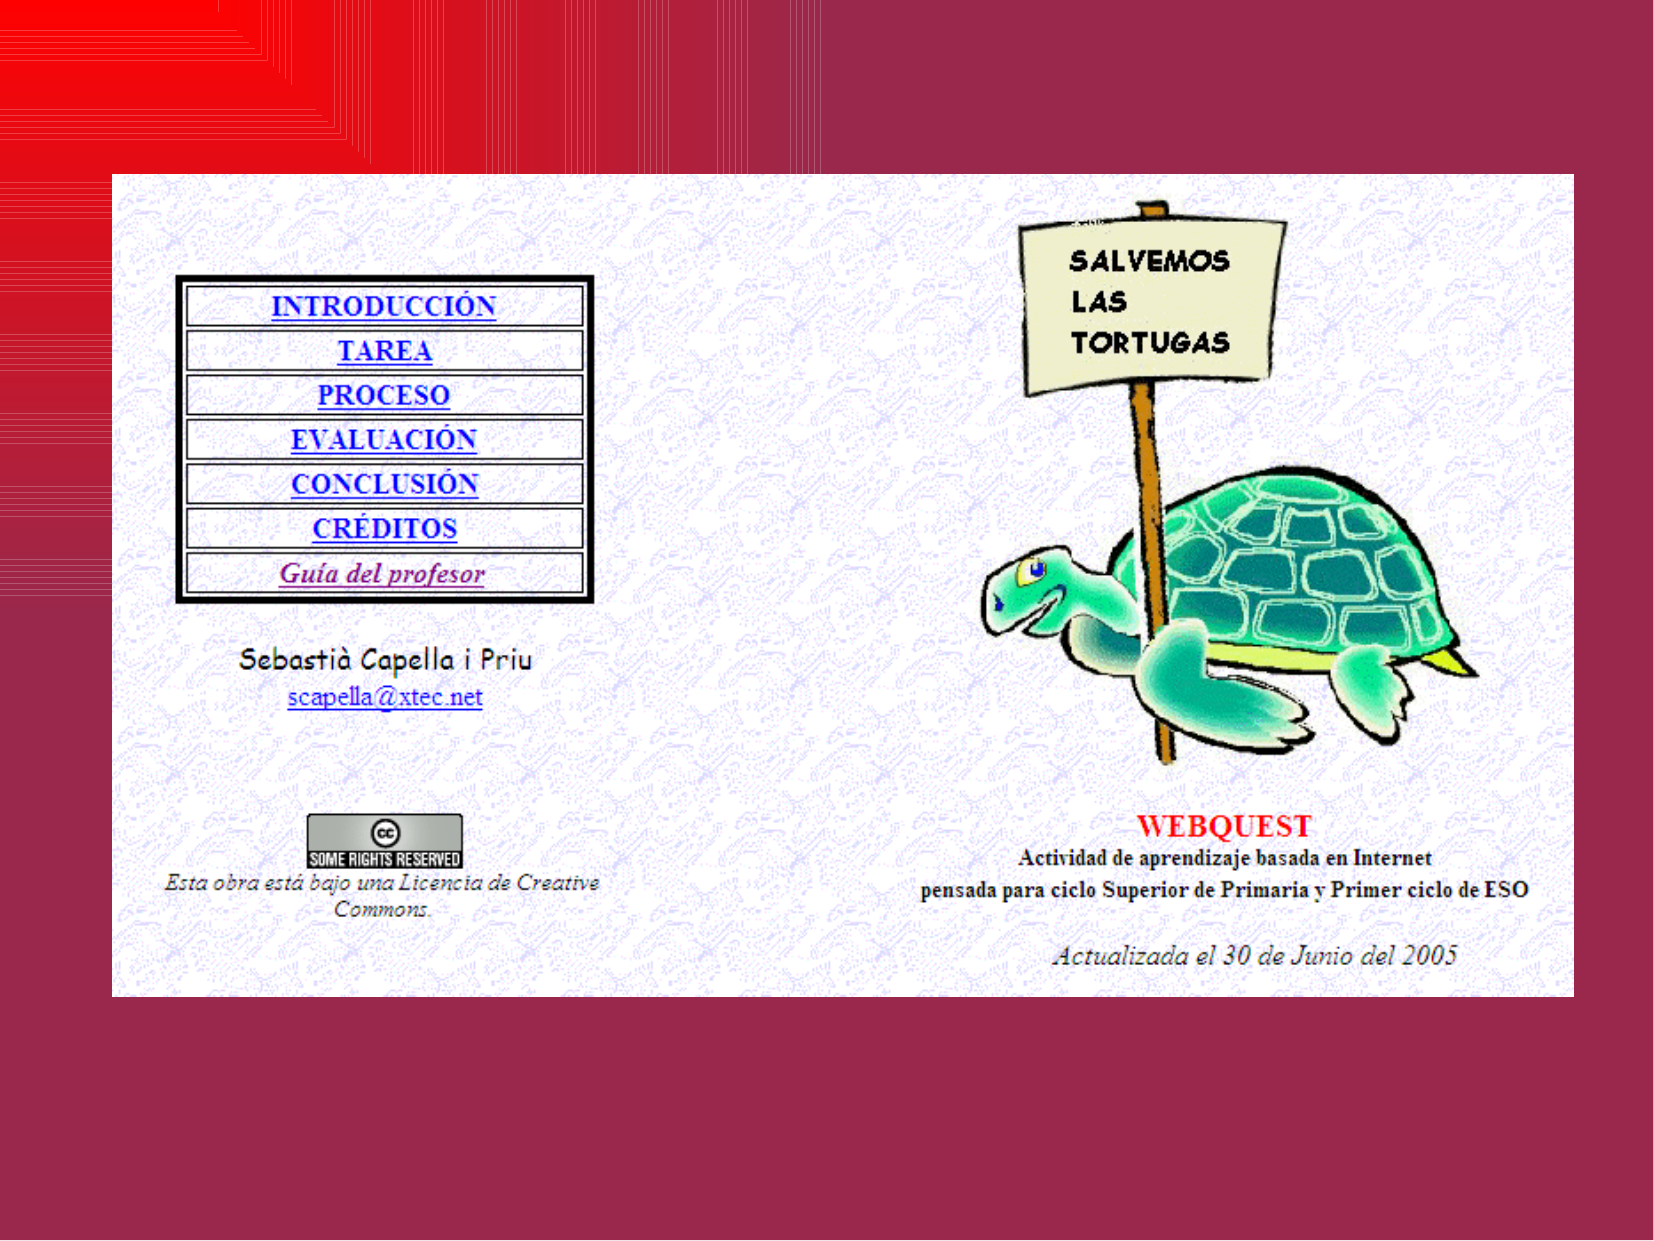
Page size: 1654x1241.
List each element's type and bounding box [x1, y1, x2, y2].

picture [112, 174, 1574, 997]
